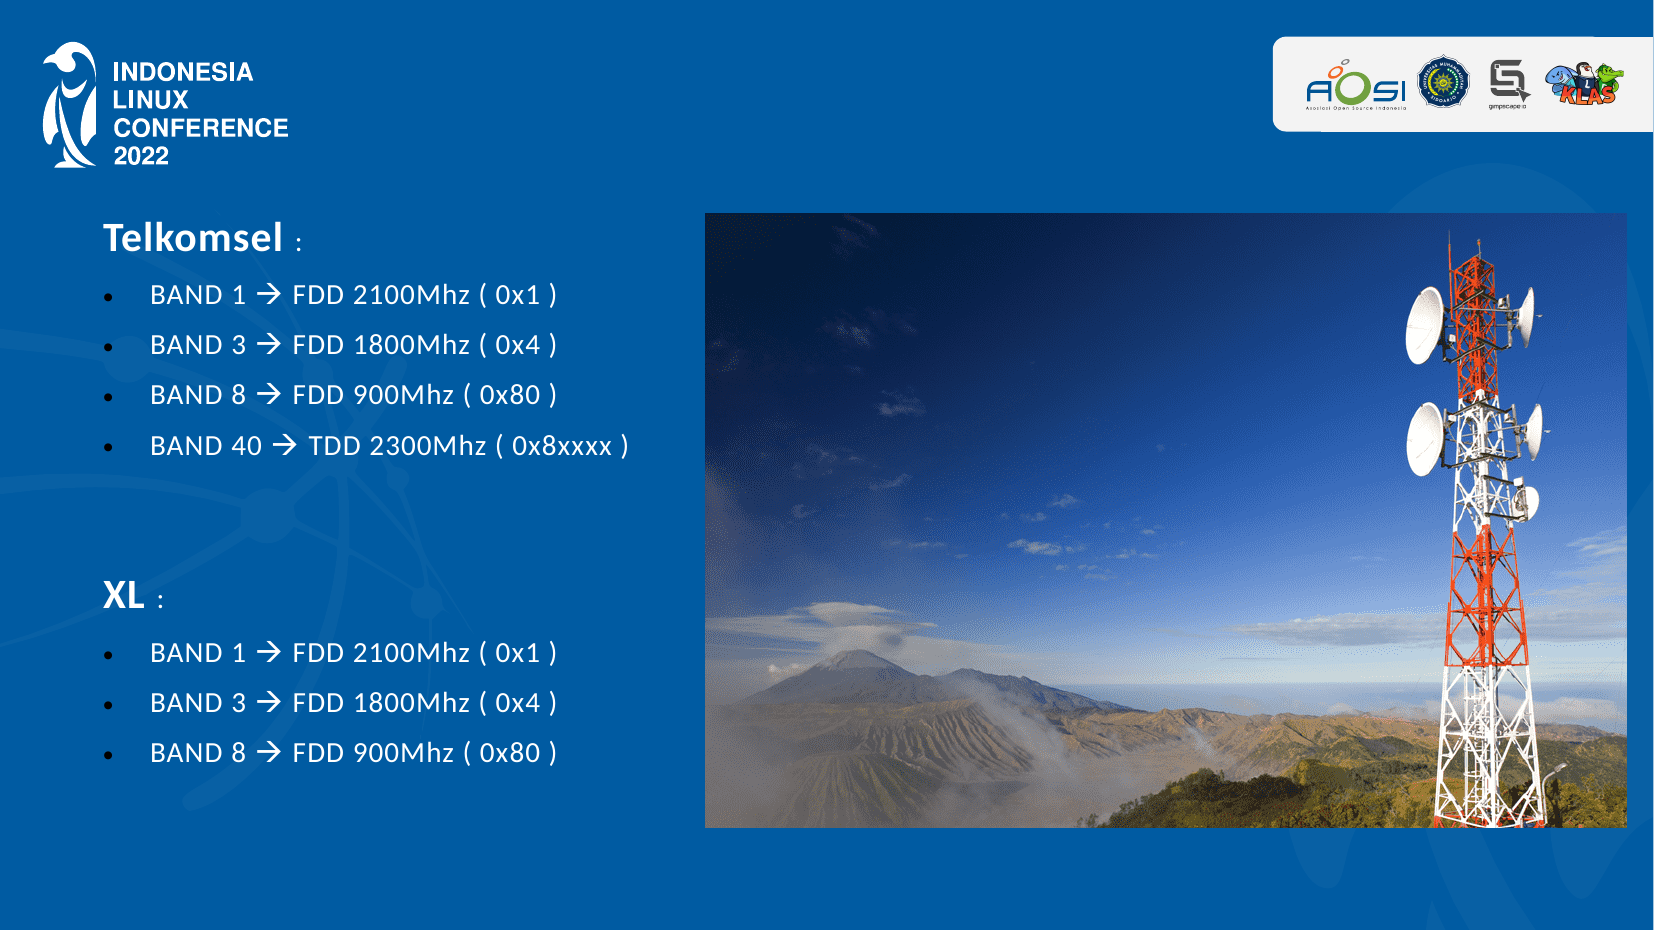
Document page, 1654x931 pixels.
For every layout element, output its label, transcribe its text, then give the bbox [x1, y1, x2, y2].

picture [705, 213, 1627, 828]
picture [1416, 54, 1471, 108]
text_box Telkomsel : BAND 1  FDD 2100Mhz ( 0x1 ) BAND 3  FDD 1800Mhz ( 0x4 ) BAND 8  FDD 900Mhz ( 0x80 ) BAND 40  TDD 2300Mhz ( 0x8xxxx ) [88, 212, 764, 508]
text_box XL : BAND 1  FDD 2100Mhz ( 0x1 ) BAND 3  FDD 1800Mhz ( 0x4 ) BAND 8  FDD 900Mhz ( 0x80 ) [88, 570, 764, 866]
picture [1545, 62, 1624, 105]
